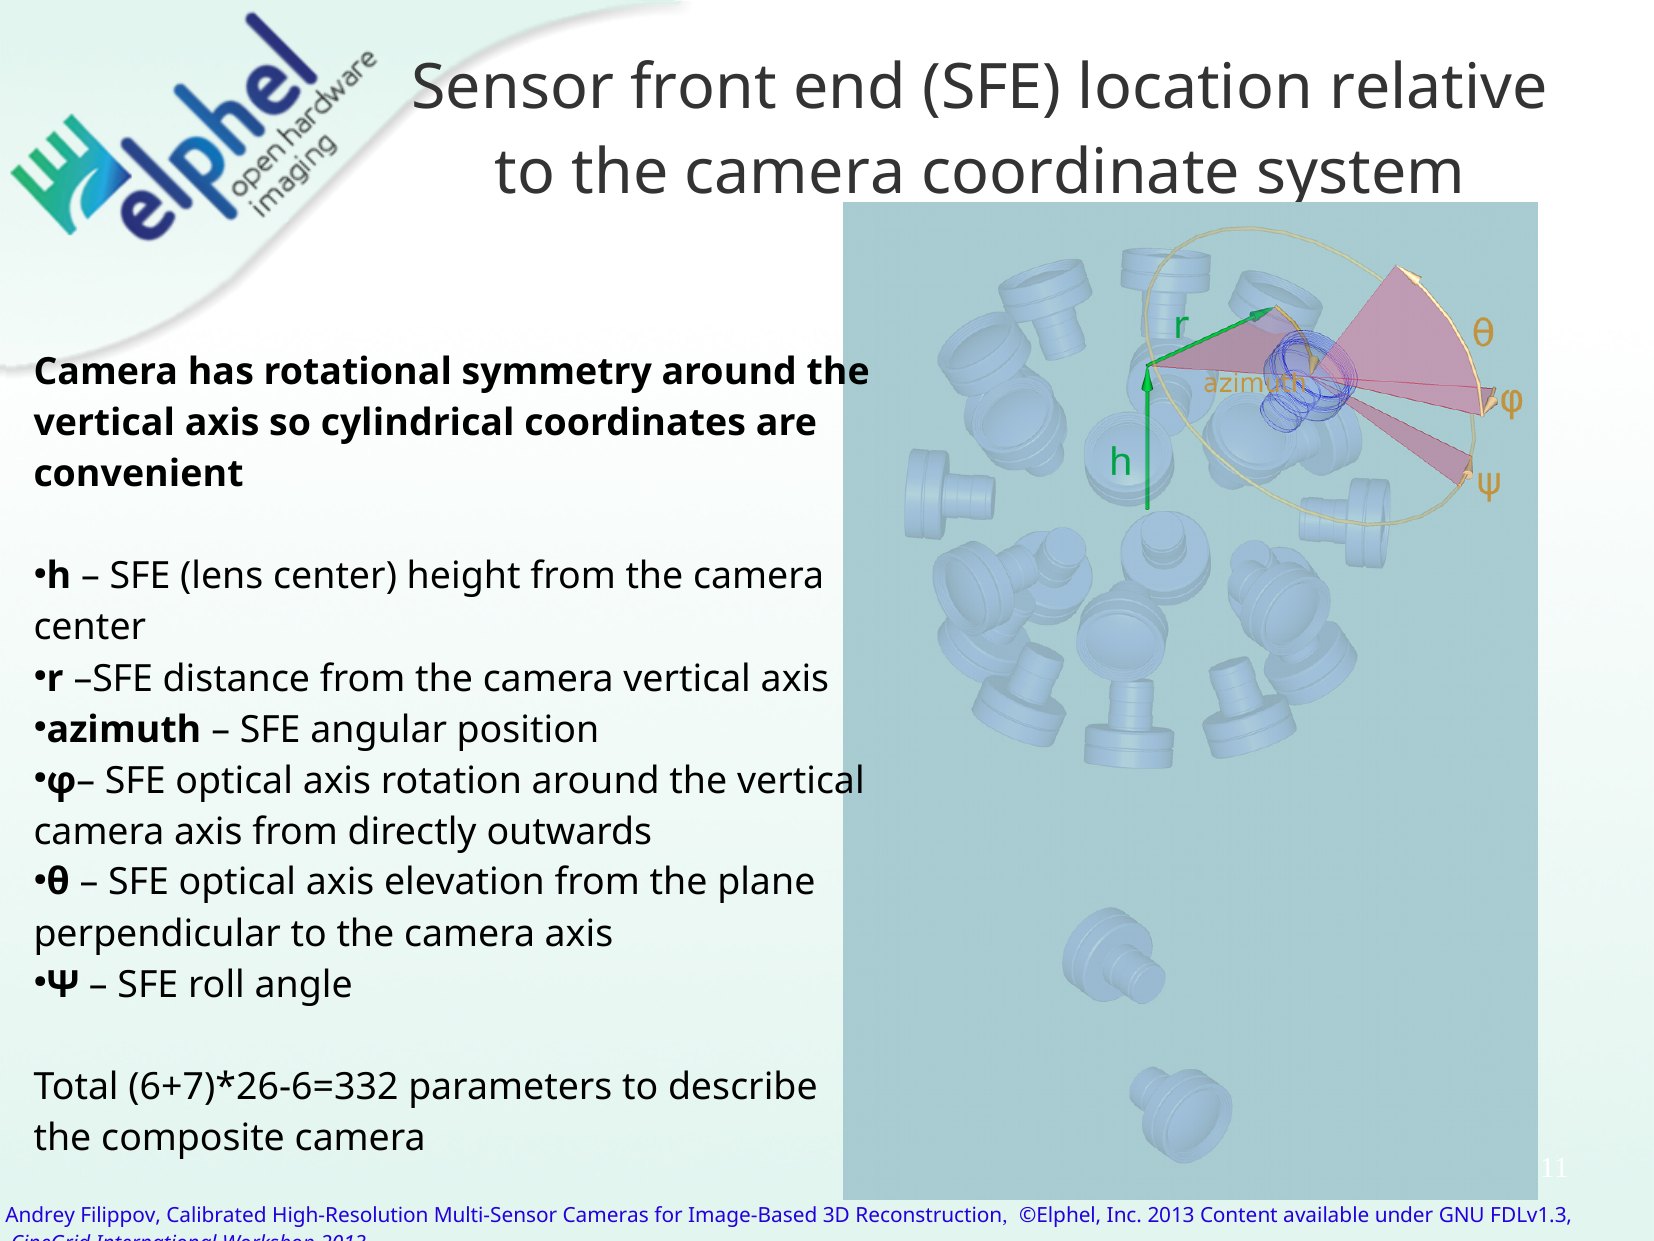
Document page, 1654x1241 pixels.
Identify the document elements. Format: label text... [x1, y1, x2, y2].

text_box Camera has rotational symmetry around the vertical axis so cylindrical coordinates are convenient h – SFE (lens center) height from the camera center r –SFE distance from the camera vertical axis azimuth – SFE angular position φ– SFE optical axis rotation around the vertical camera axis from directly outwards θ – SFE optical axis elevation from the plane perpendicular to the camera axis Ψ – SFE roll angle Total (6+7)*26-6=332 parameters to describe the composite camera [18, 337, 901, 1201]
title Sensor front end (SFE) location relative to the camera coordinate system [404, 18, 1557, 236]
picture [0, 0, 1654, 1241]
